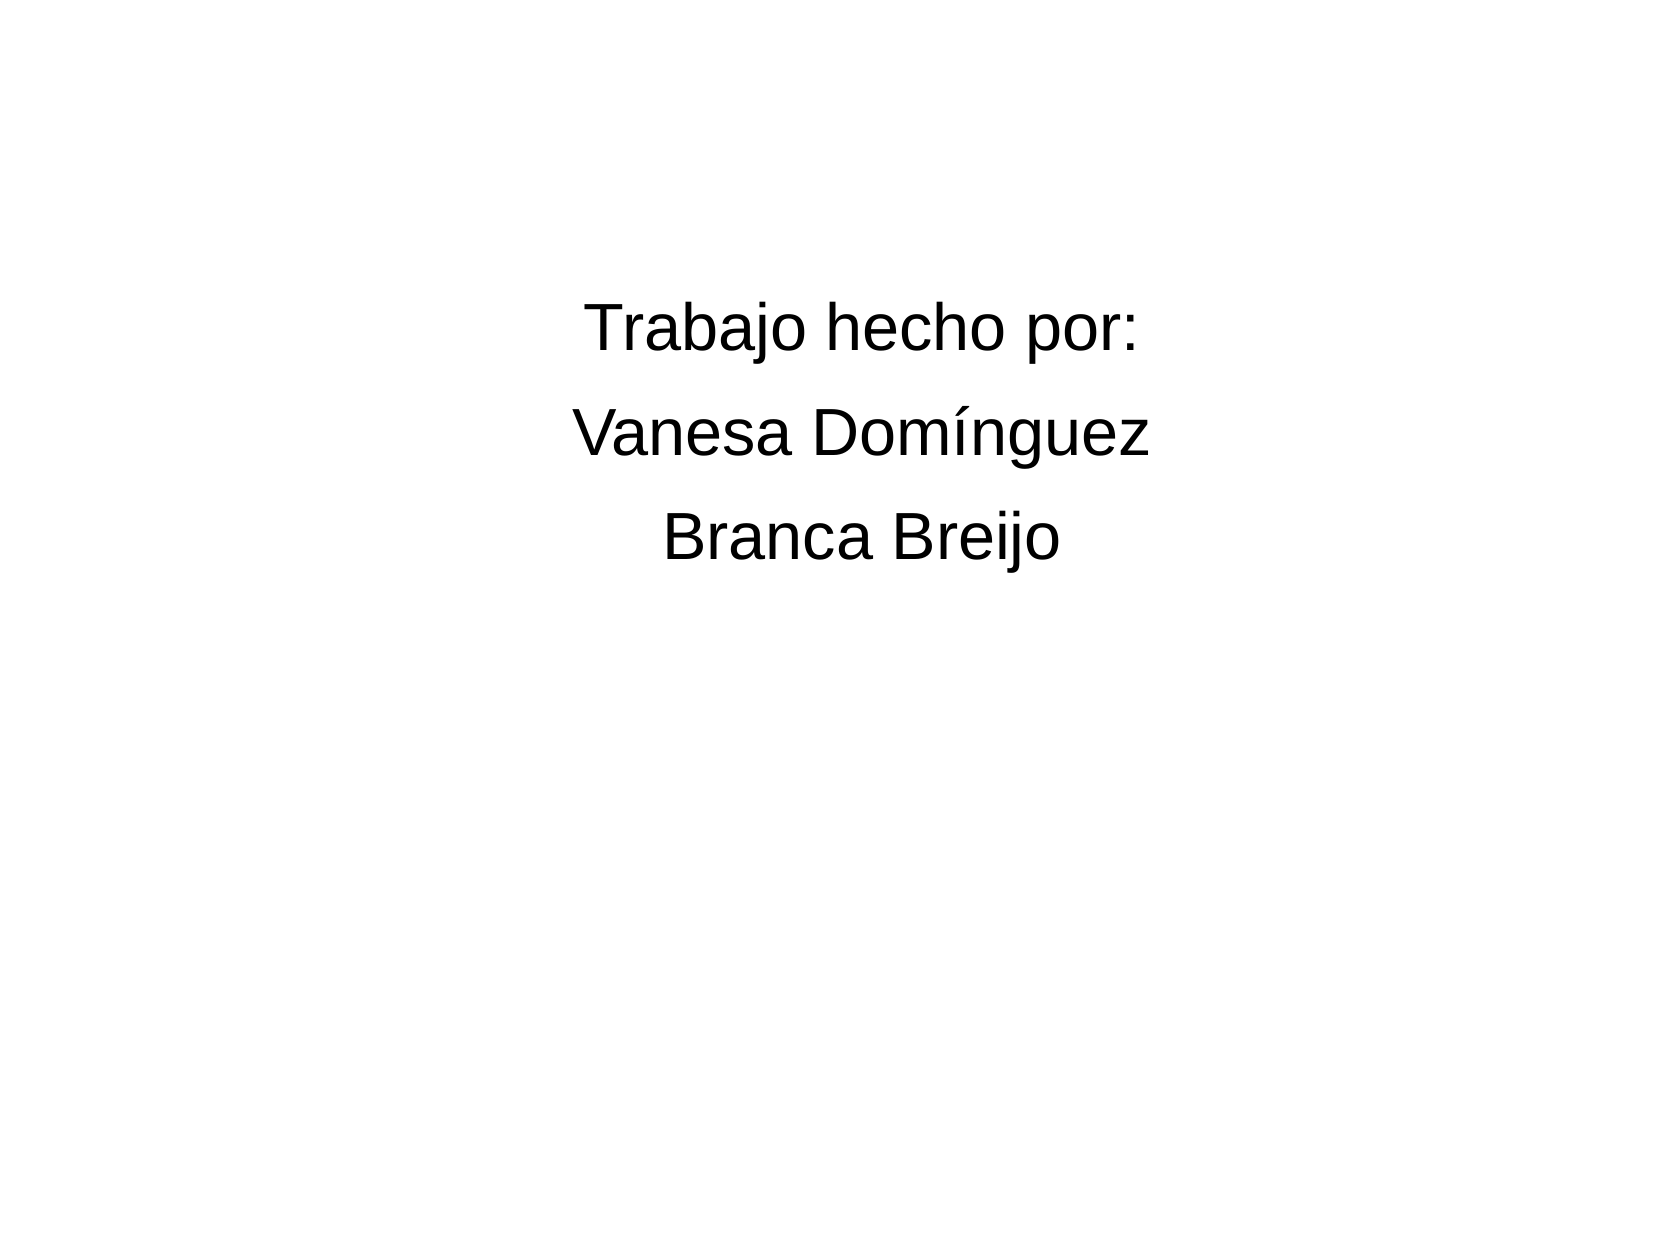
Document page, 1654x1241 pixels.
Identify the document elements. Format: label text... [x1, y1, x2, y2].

list Trabajo hecho por: Vanesa Domínguez Branca Breijo [82, 290, 1571, 1109]
